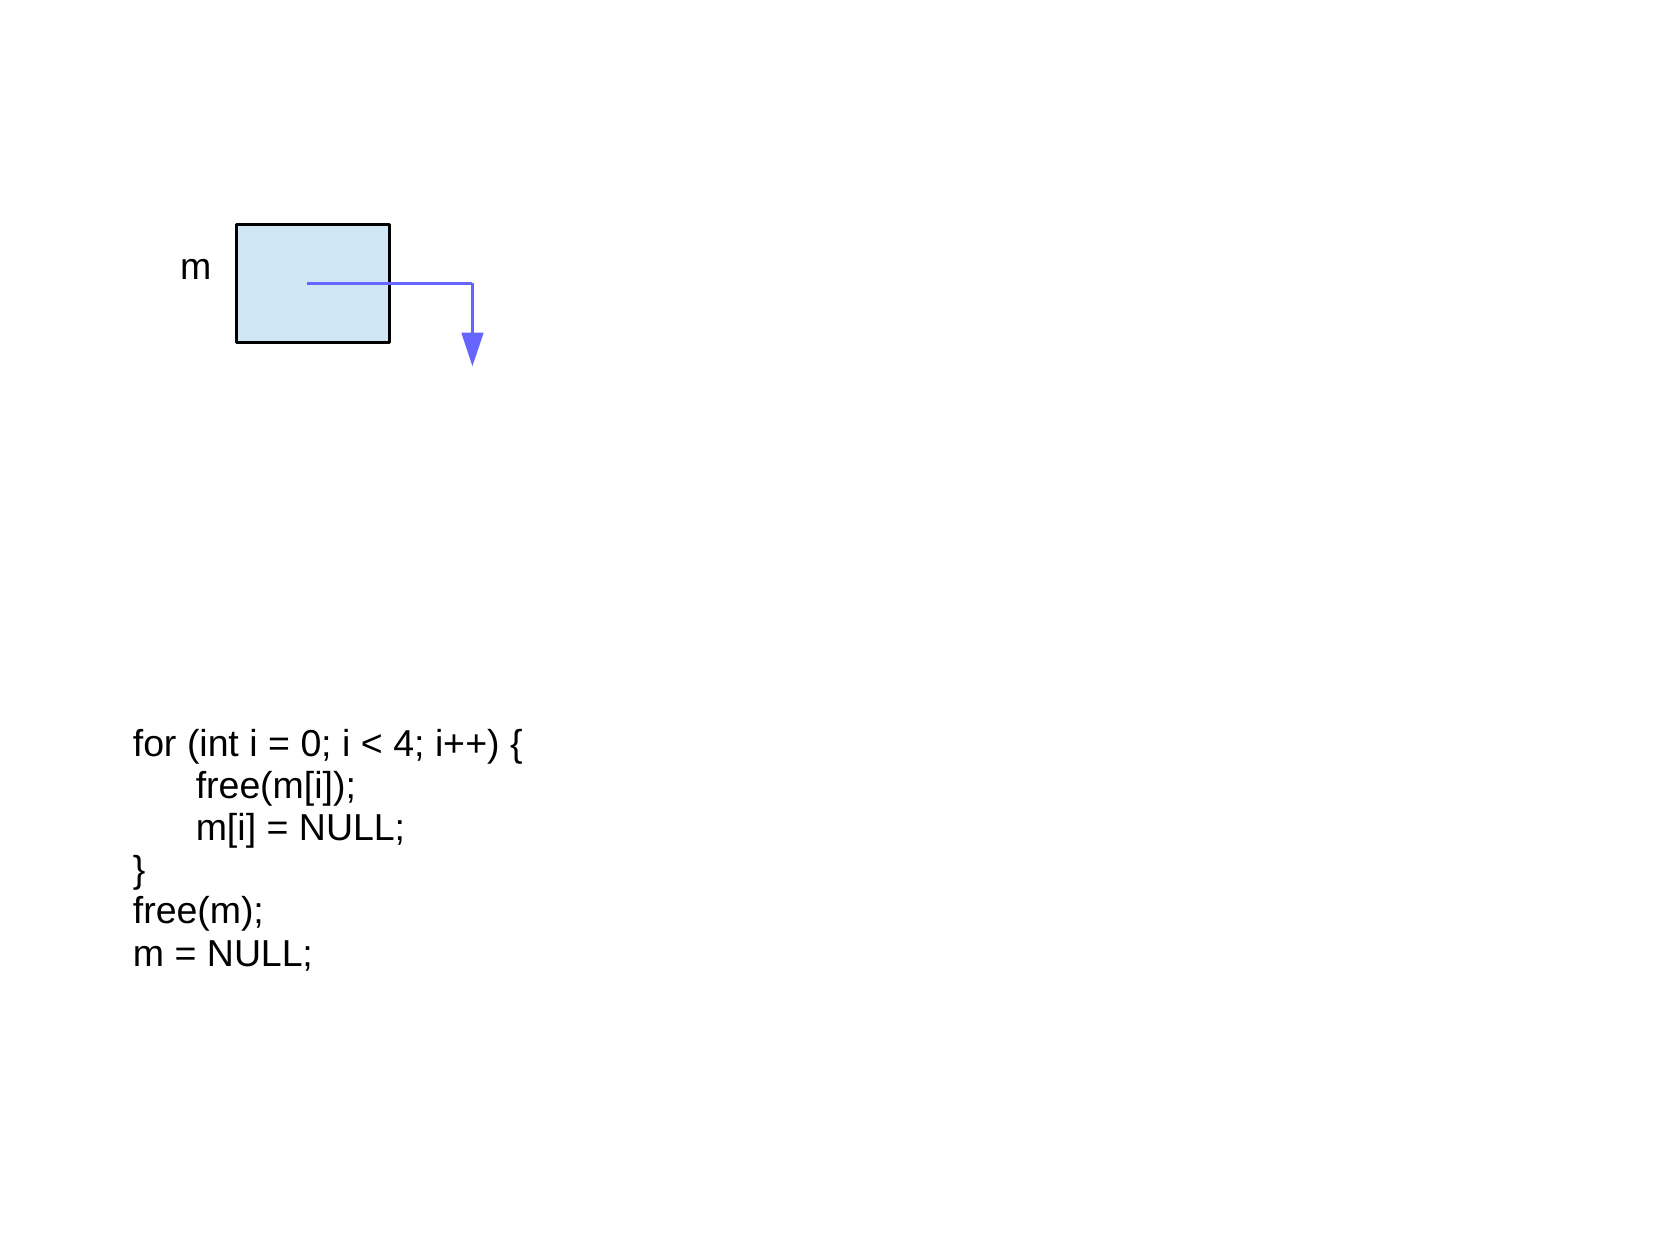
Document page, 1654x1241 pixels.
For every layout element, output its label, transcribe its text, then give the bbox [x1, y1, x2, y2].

text_box [236, 224, 390, 282]
text_box [236, 285, 390, 343]
text_box m [165, 238, 355, 296]
text_box for (int i = 0; i < 4; i++) { free(m[i]); m[i] = NULL; } free(m); m = NULL; [118, 714, 886, 1024]
